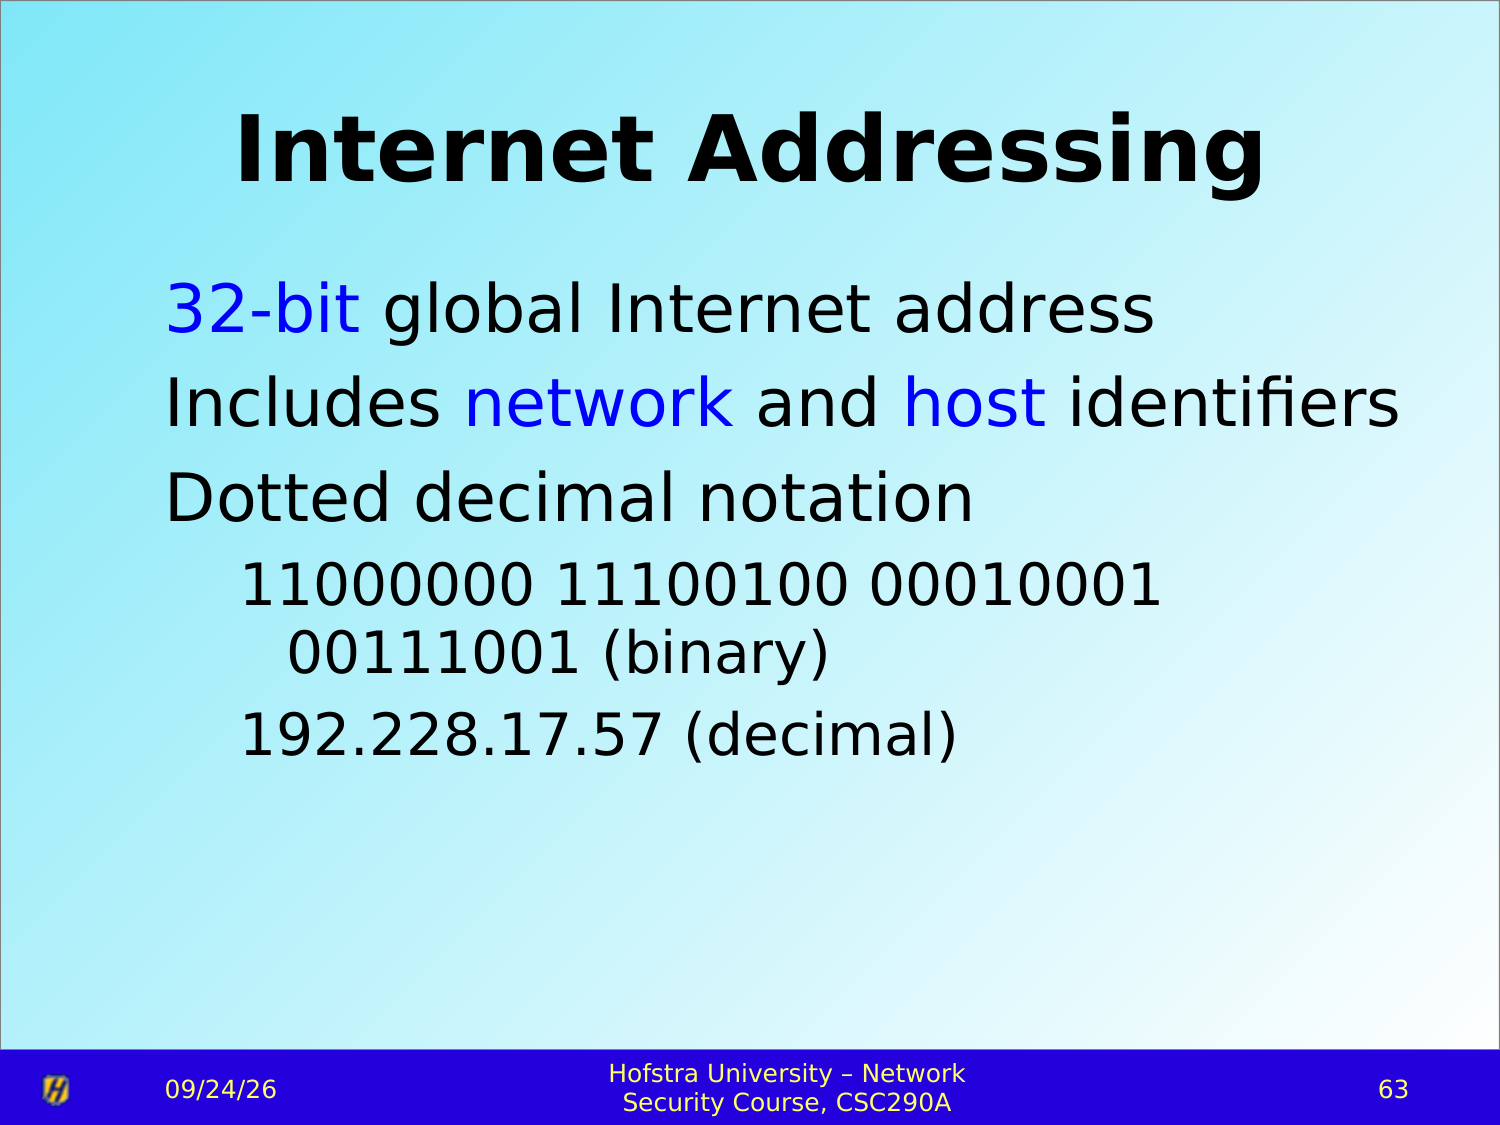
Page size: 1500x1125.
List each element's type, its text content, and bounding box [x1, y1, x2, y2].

list 32-bit global Internet address Includes network and host identifiers Dotted decimal notation 11000000 11100100 00010001 00111001 (binary) 192.228.17.57 (decimal) [150, 262, 1426, 938]
picture [37, 1072, 76, 1110]
title Internet Addressing [112, 88, 1391, 212]
